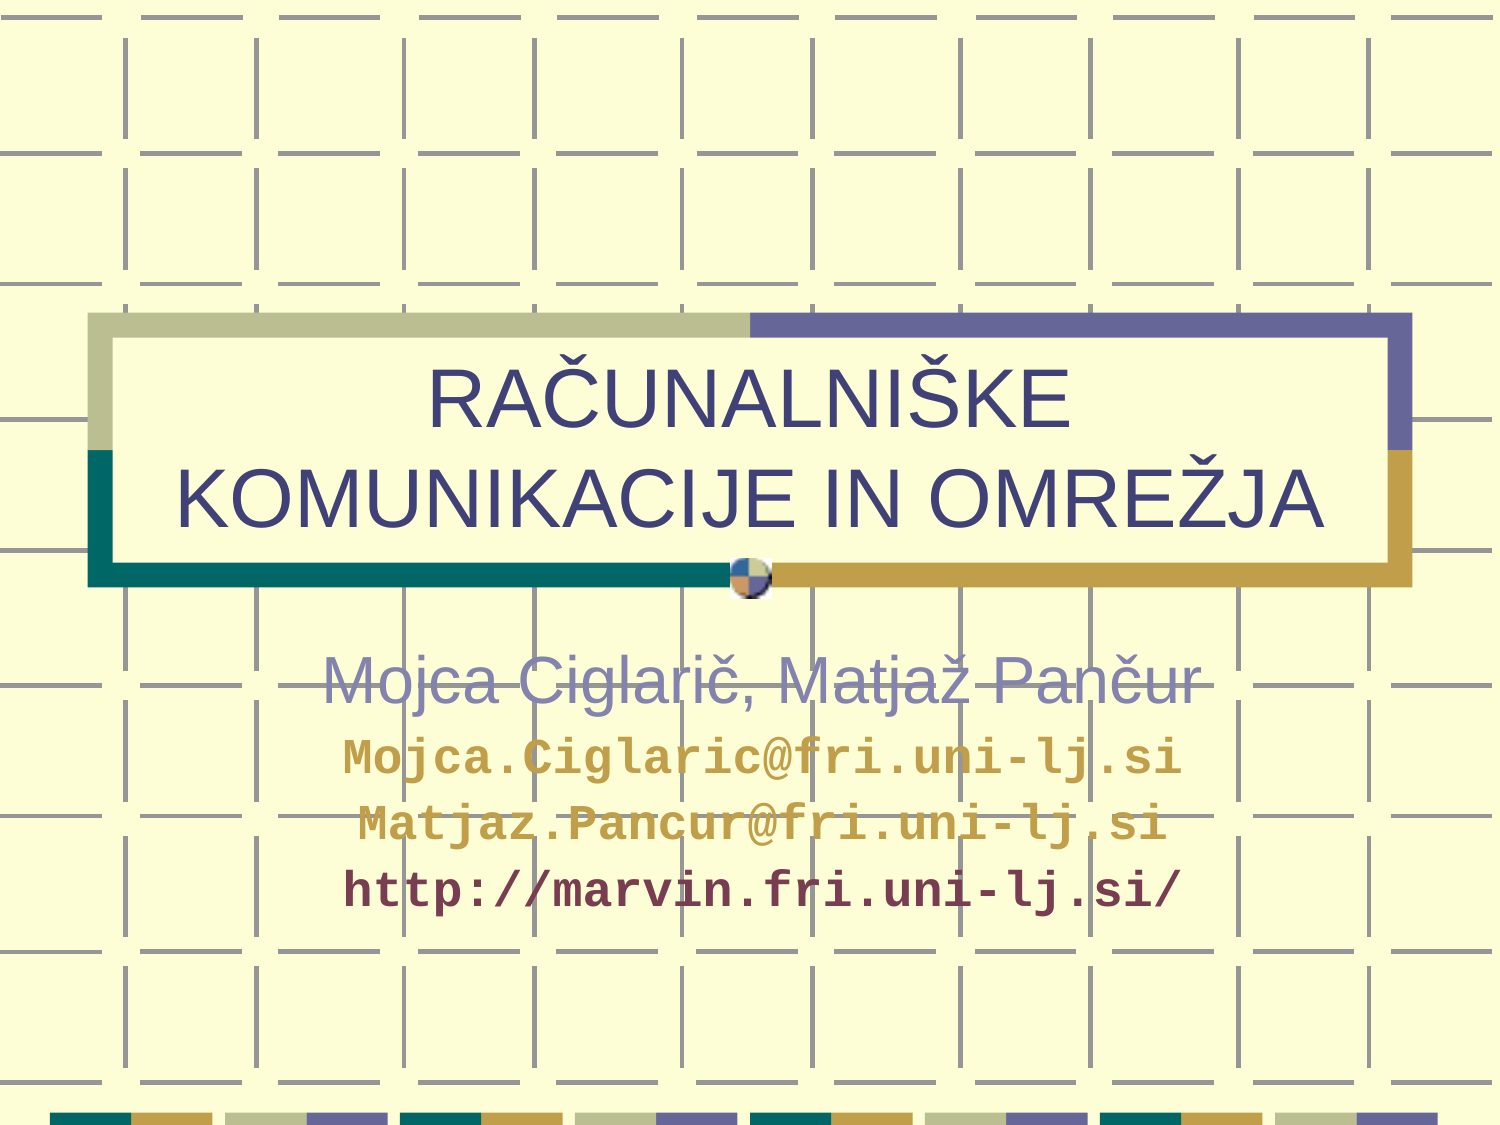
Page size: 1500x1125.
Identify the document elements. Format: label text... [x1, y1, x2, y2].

subtitle Mojca Ciglarič, Matjaž Pančur Mojca.Ciglaric@fri.uni-lj.si Matjaz.Pancur@fri.uni-lj.si http://marvin.fri.uni-lj.si/ [74, 637, 1450, 926]
picture [730, 558, 772, 599]
title RAČUNALNIŠKE KOMUNIKACIJE IN OMREŽJA [112, 336, 1388, 552]
